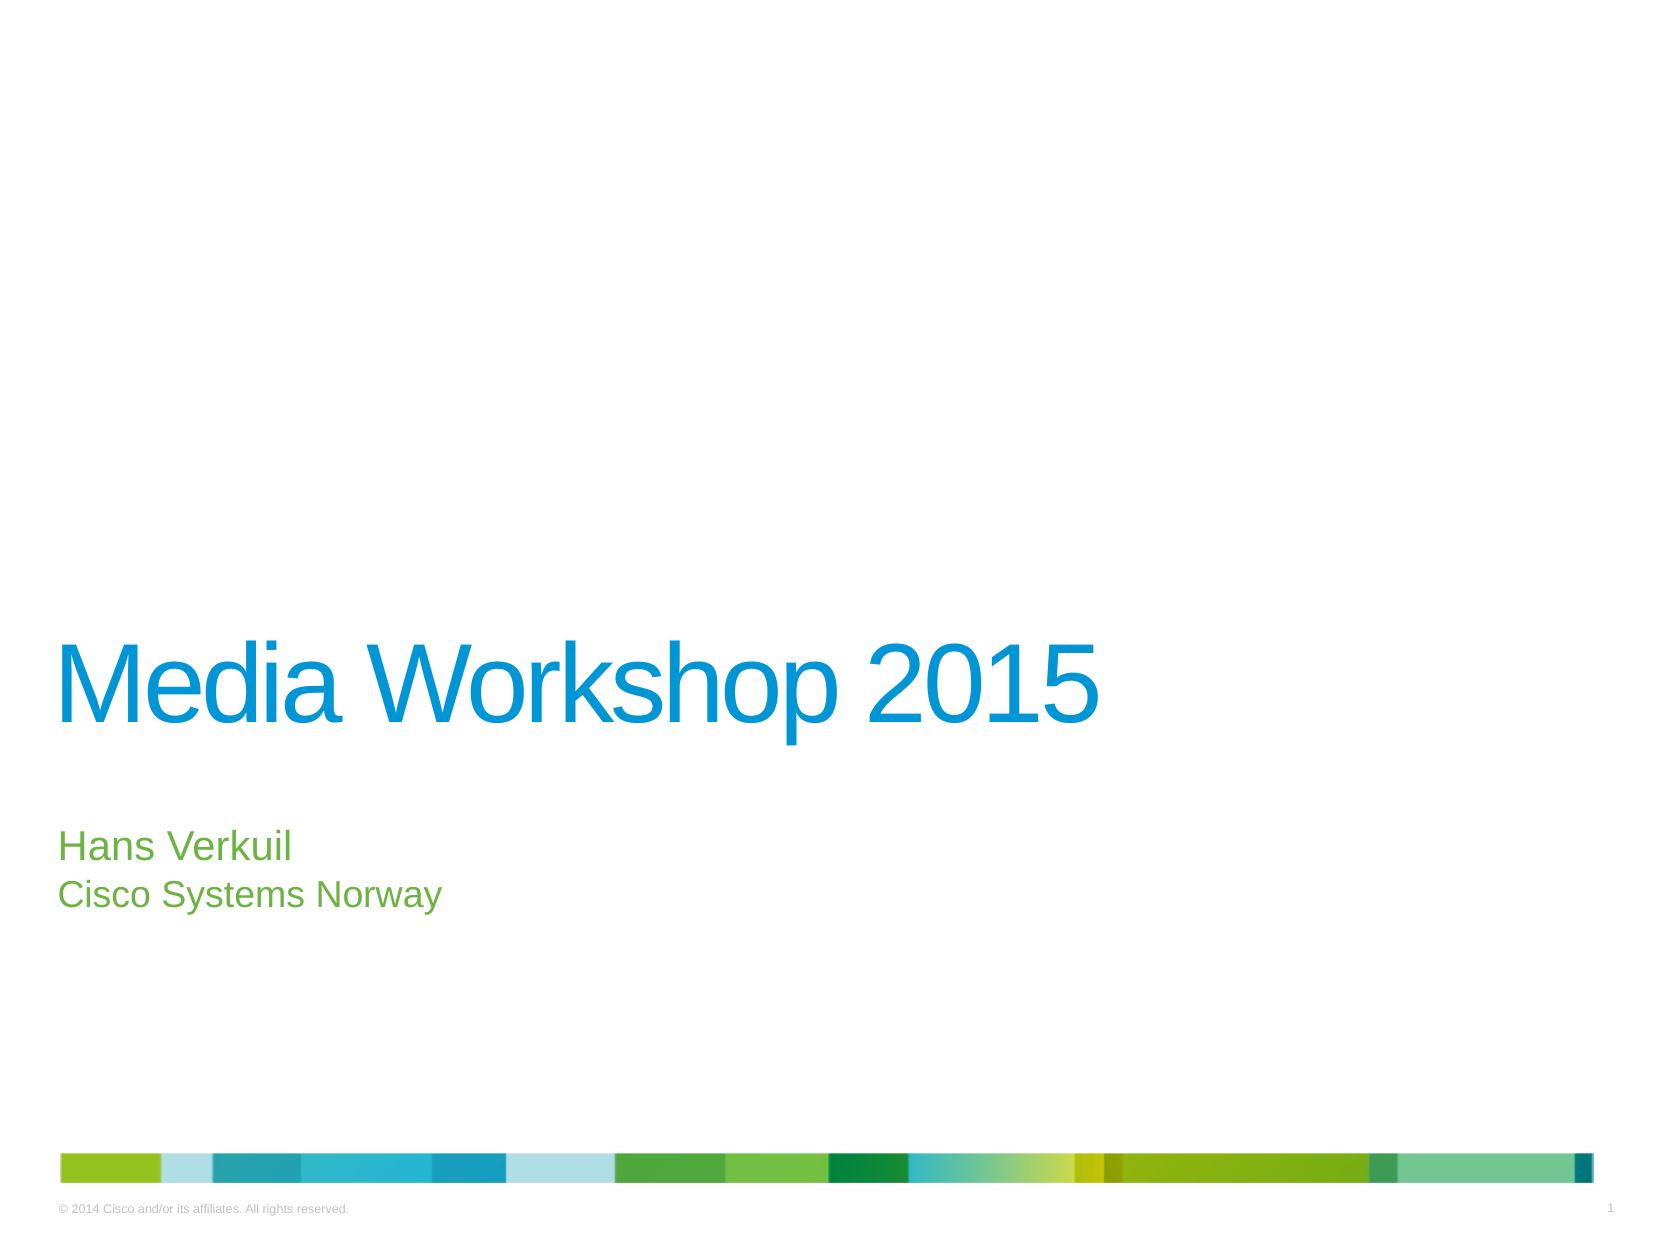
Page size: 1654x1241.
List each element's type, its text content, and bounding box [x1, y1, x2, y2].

subtitle Hans Verkuil [42, 807, 1510, 877]
title Media Workshop 2015 [39, 223, 1507, 752]
picture [60, 1154, 1594, 1182]
list Cisco Systems Norway [42, 862, 1508, 932]
